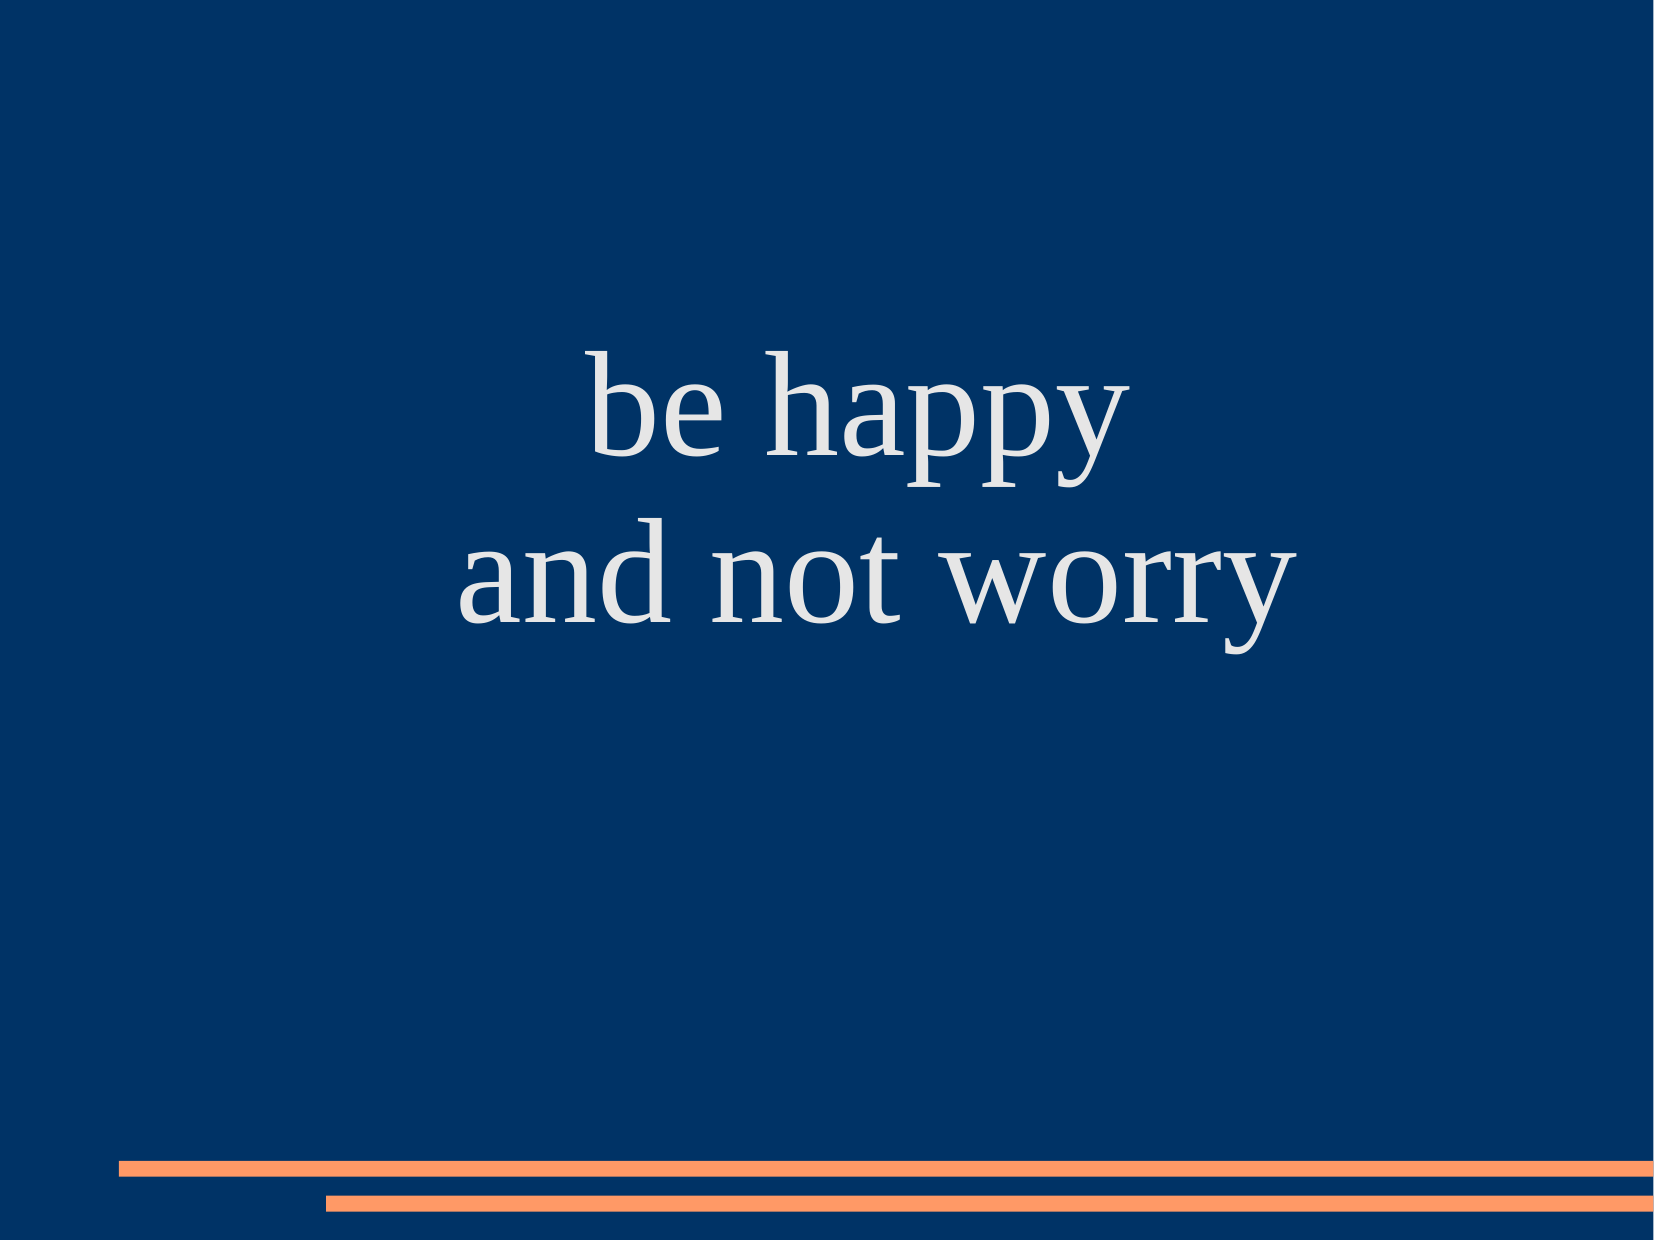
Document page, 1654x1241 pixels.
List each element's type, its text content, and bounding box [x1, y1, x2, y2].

list be happy and not worry [121, 322, 1561, 1132]
